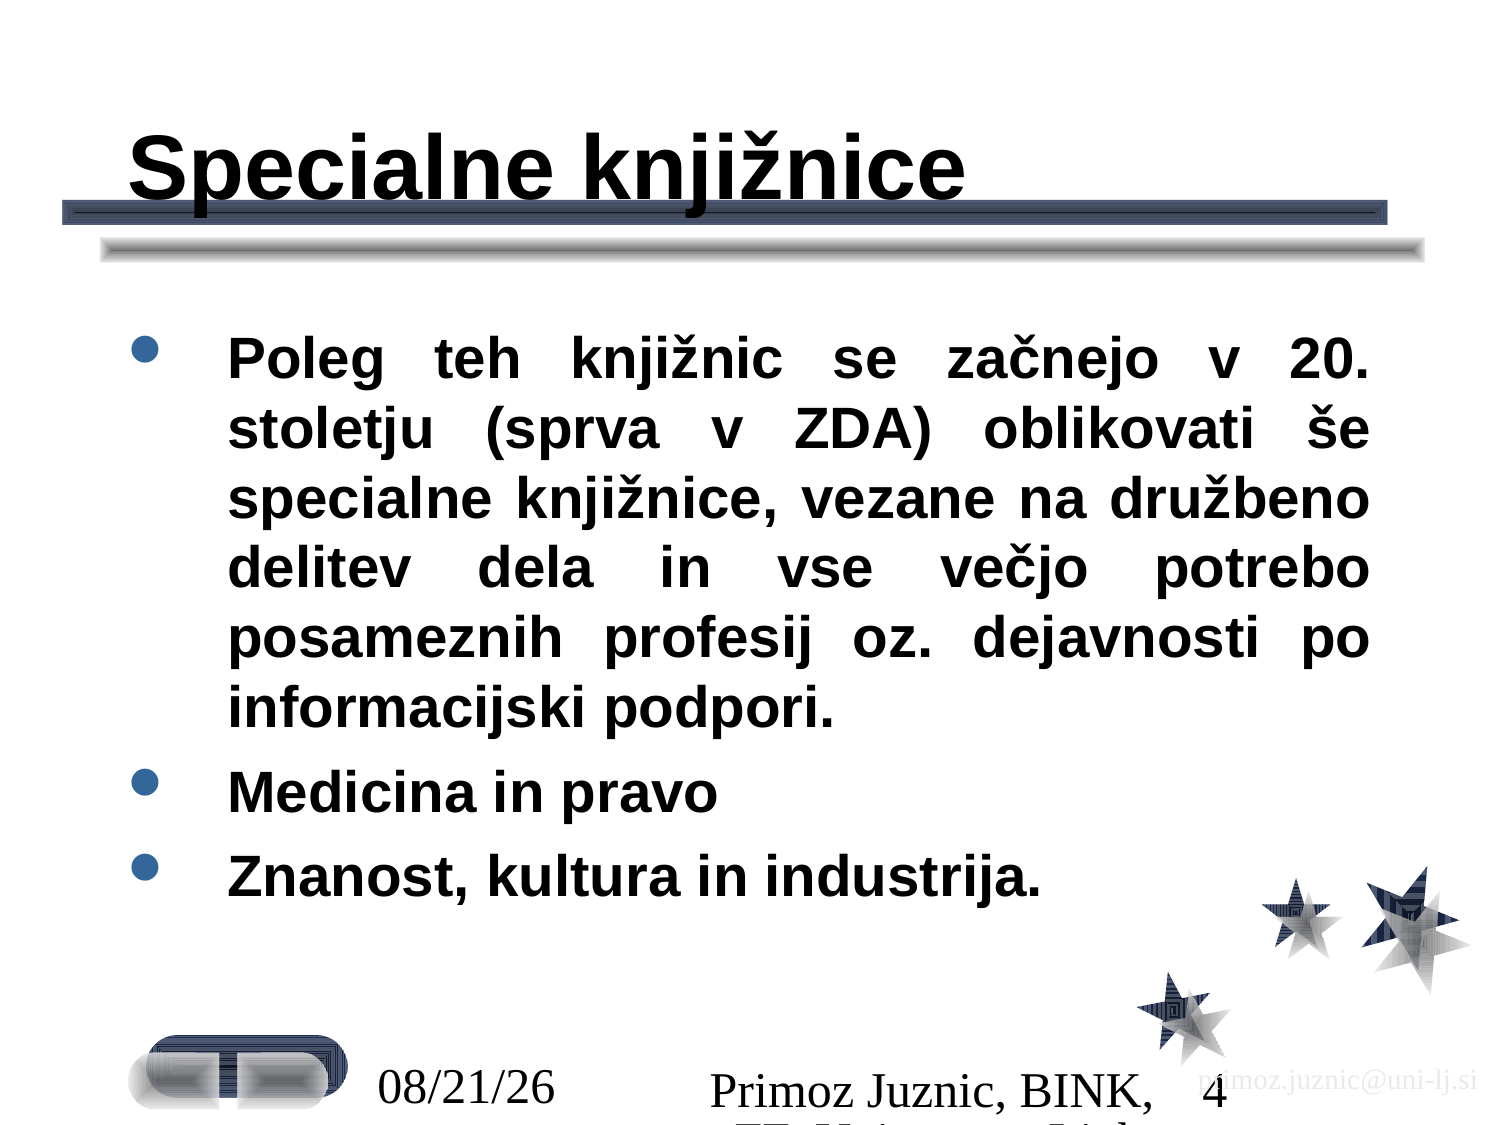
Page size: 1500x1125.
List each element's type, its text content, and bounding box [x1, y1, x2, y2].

title Specialne knjižnice [112, 37, 1388, 225]
list Poleg teh knjižnic se začnejo v 20. stoletju (sprva v ZDA) oblikovati še specialne knjižnice, vezane na družbeno delitev dela in vse večjo potrebo posameznih profesij oz. dejavnosti po informacijski podpori. Medicina in pravo Znanost, kultura in industrija. [112, 312, 1388, 988]
